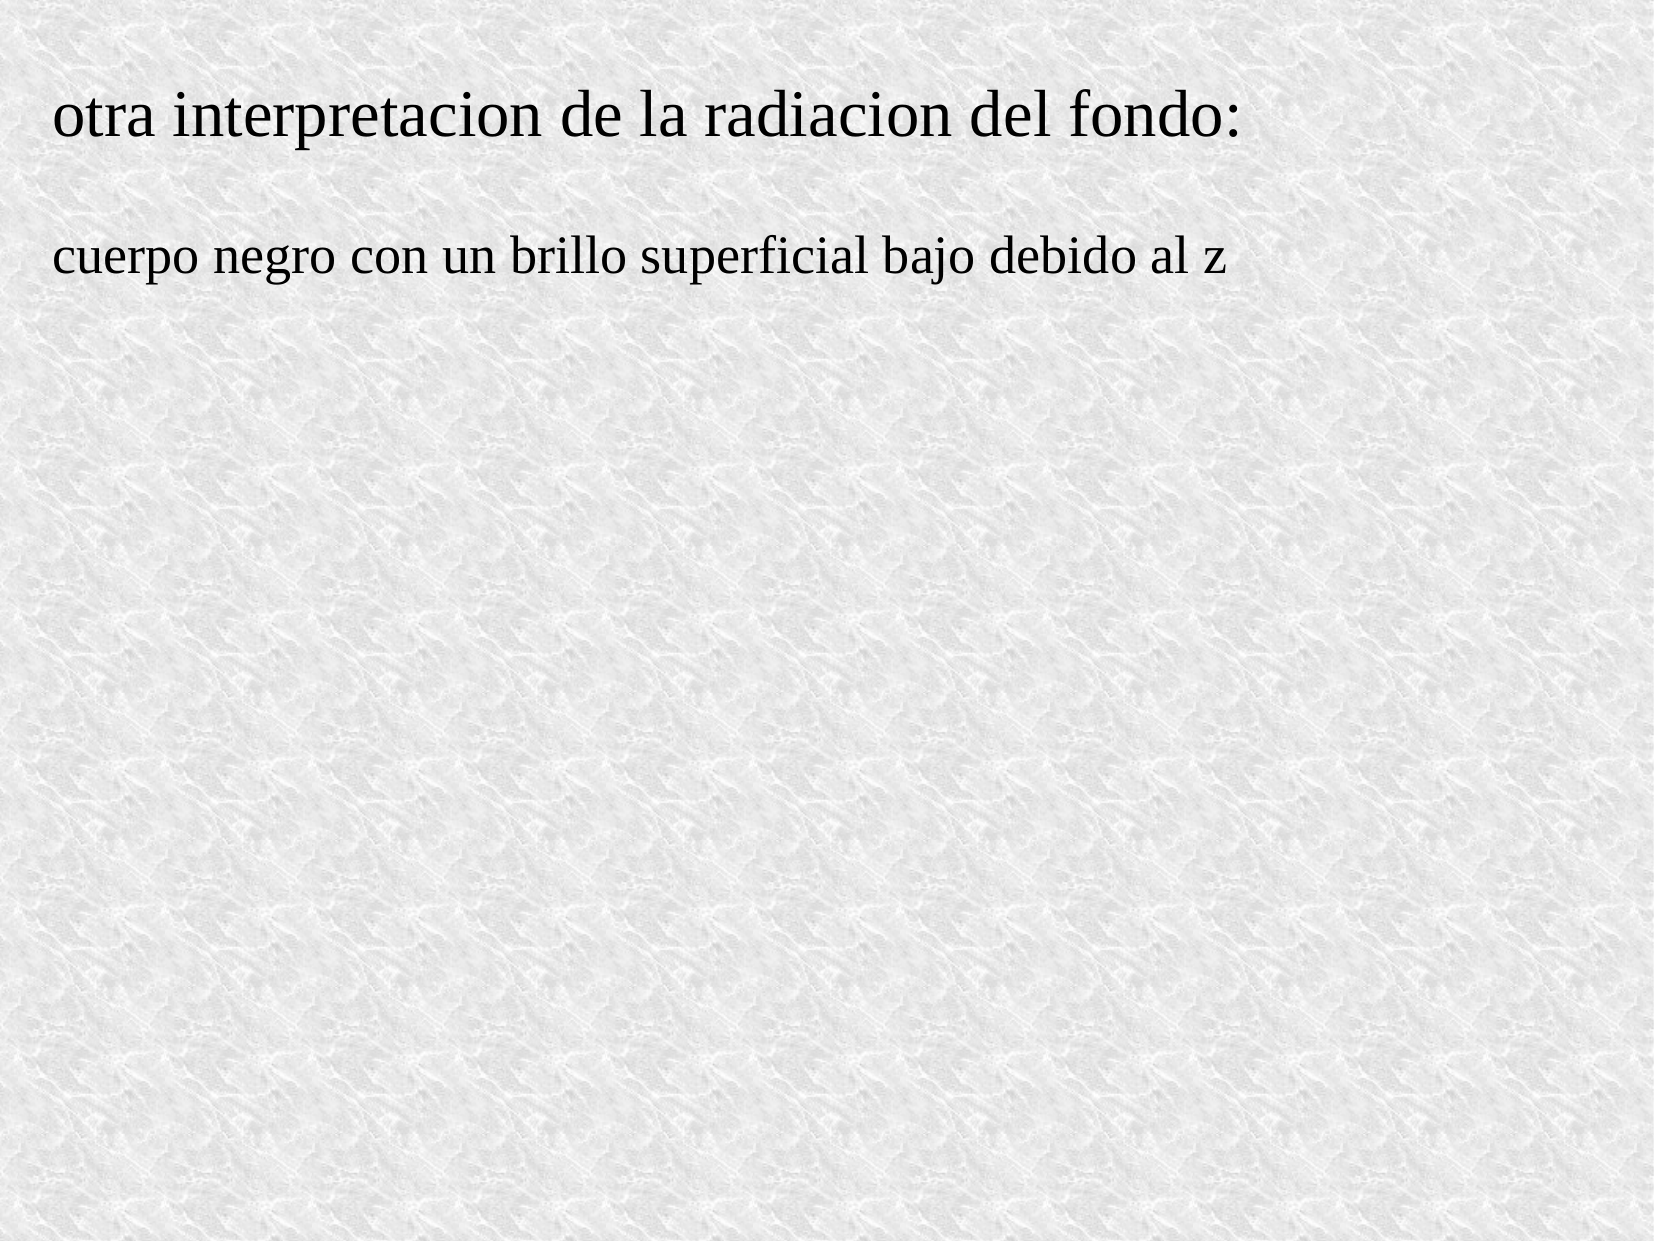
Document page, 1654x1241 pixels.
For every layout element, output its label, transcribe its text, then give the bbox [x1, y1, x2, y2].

picture [0, 0, 1654, 1241]
text_box otra interpretacion de la radiacion del fondo: cuerpo negro con un brillo superficial bajo debido al z [37, 69, 1261, 312]
